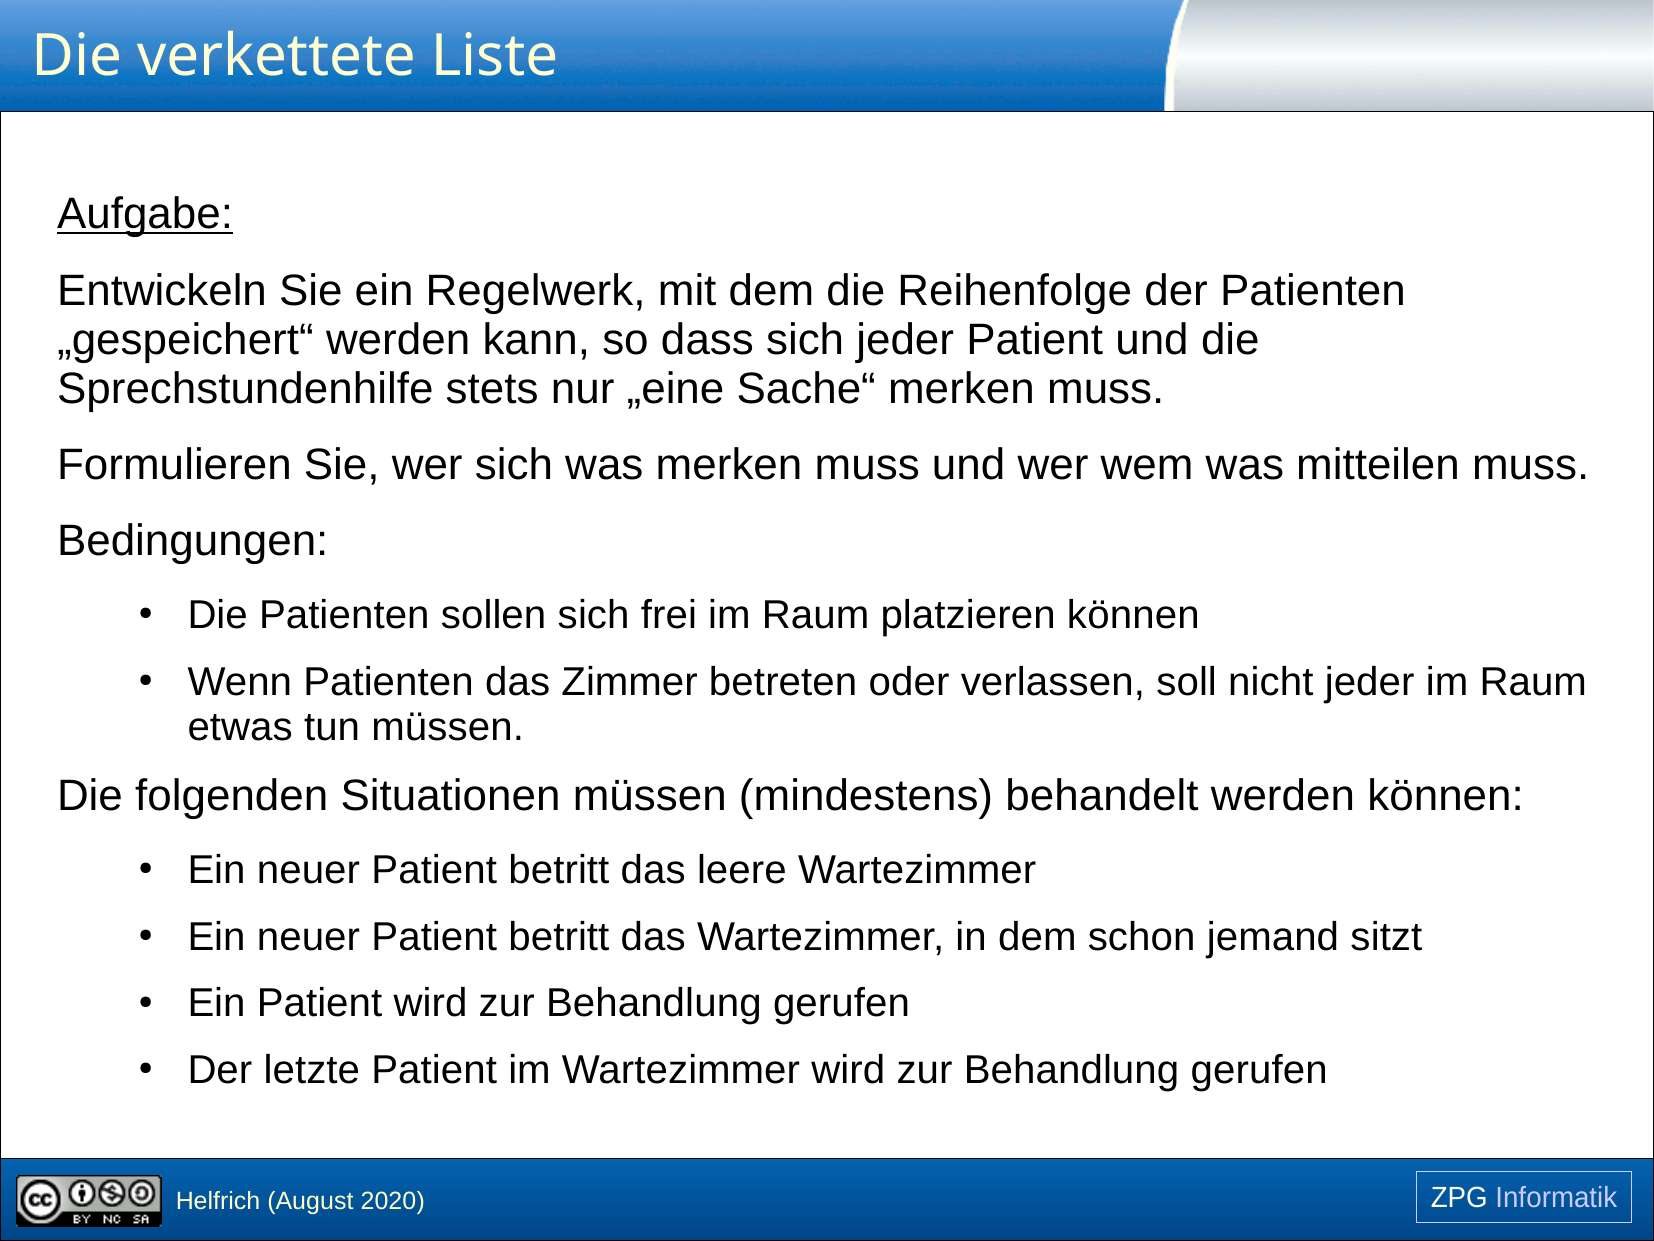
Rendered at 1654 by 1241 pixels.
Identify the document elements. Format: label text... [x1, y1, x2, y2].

list Aufgabe: Entwickeln Sie ein Regelwerk, mit dem die Reihenfolge der Patienten „gespeichert“ werden kann, so dass sich jeder Patient und die Sprechstundenhilfe stets nur „eine Sache“ merken muss. Formulieren Sie, wer sich was merken muss und wer wem was mitteilen muss. Bedingungen: Die Patienten sollen sich frei im Raum platzieren können Wenn Patienten das Zimmer betreten oder verlassen, soll nicht jeder im Raum etwas tun müssen. Die folgenden Situationen müssen (mindestens) behandelt werden können: Ein neuer Patient betritt das leere Wartezimmer Ein neuer Patient betritt das Wartezimmer, in dem schon jemand sitzt Ein Patient wird zur Behandlung gerufen Der letzte Patient im Wartezimmer wird zur Behandlung gerufen [57, 189, 1605, 1139]
picture [0, 0, 1654, 111]
title Die verkettete Liste [31, 14, 1151, 92]
picture [16, 1175, 162, 1227]
